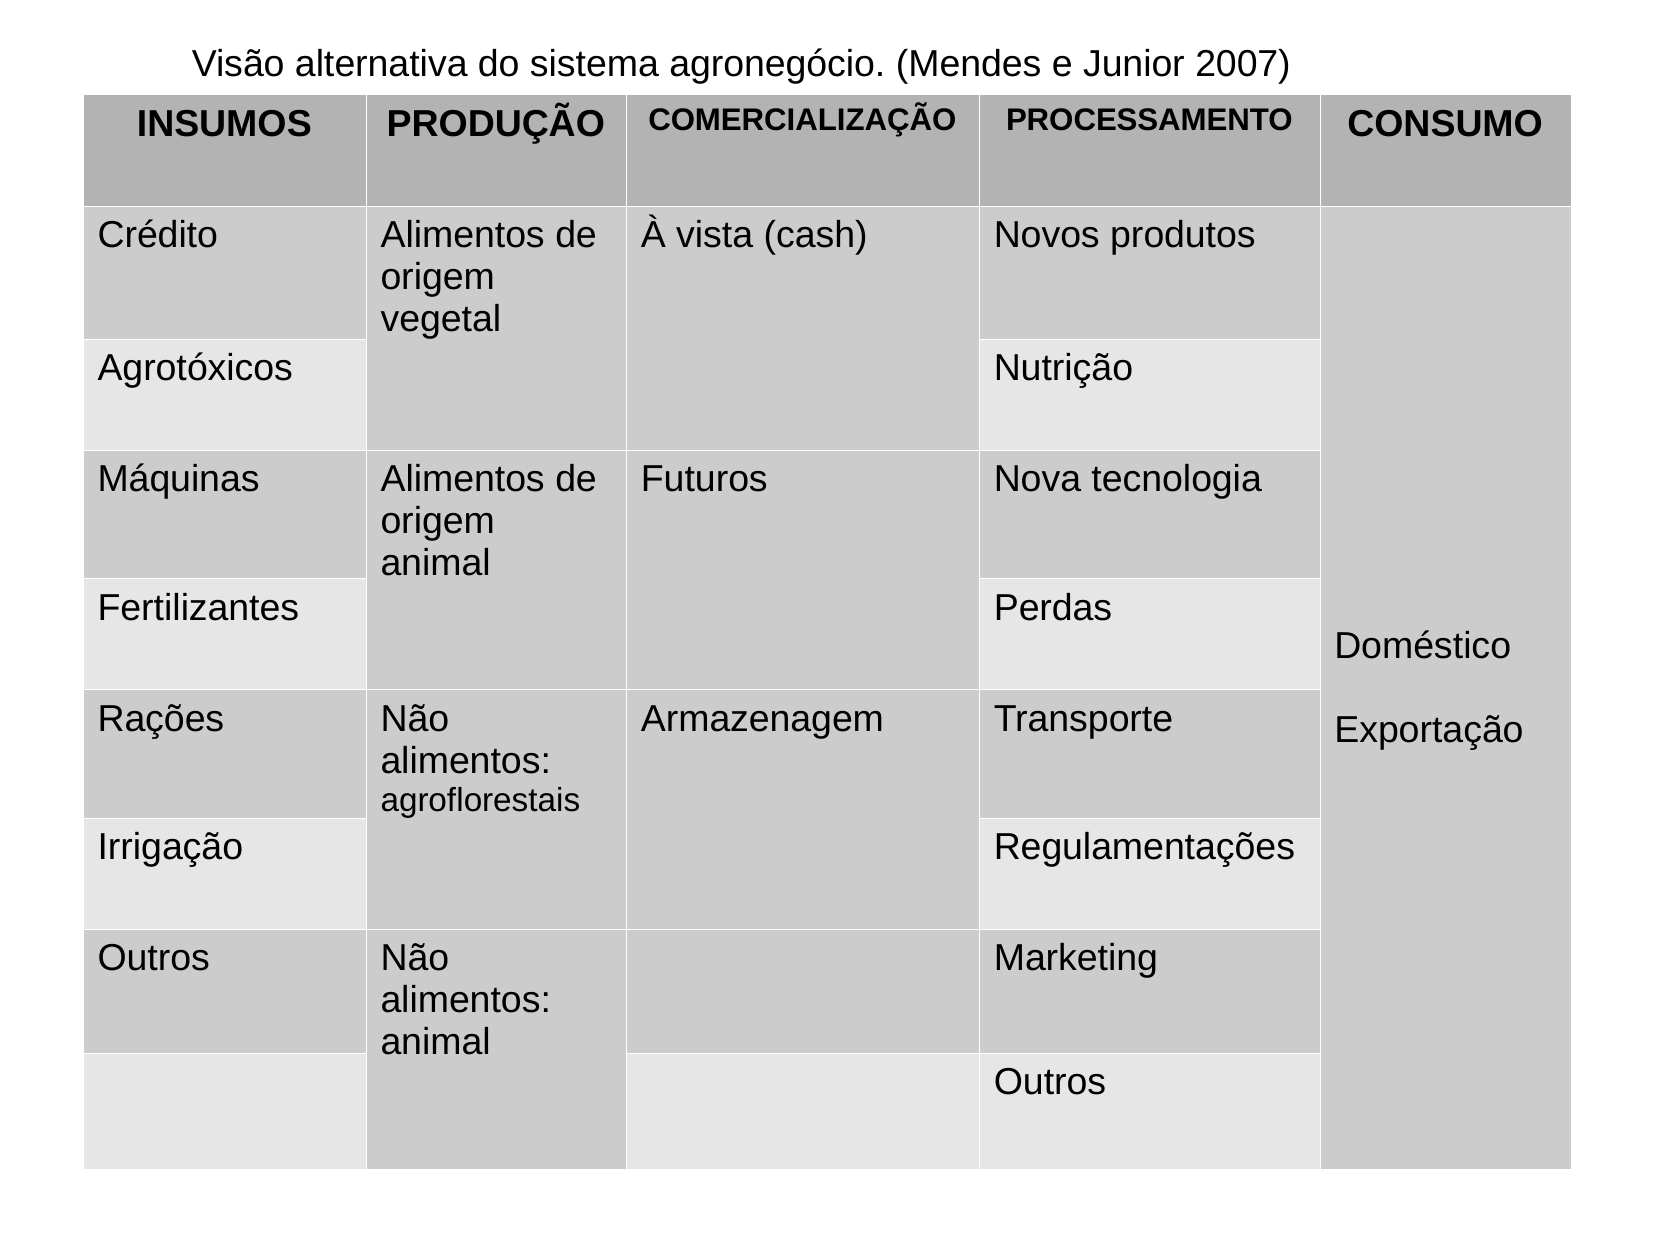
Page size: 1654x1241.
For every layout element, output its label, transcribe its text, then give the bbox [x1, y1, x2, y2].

table_header PROCESSAMENTO [980, 95, 1320, 206]
table_cell Alimentos de origem animal [367, 451, 626, 689]
table_cell Alimentos de origem vegetal [367, 207, 626, 450]
table_header PRODUÇÃO [367, 95, 626, 206]
table_cell À vista (cash) [627, 207, 979, 450]
table_cell Doméstico Exportação [1321, 207, 1571, 1169]
table_cell Crédito [84, 207, 366, 339]
table_cell Nova tecnologia [980, 451, 1320, 578]
table_cell Não alimentos: agroflorestais [367, 690, 626, 929]
table_cell [84, 1054, 366, 1169]
table_cell Armazenagem [627, 690, 979, 929]
table_cell Outros [980, 1054, 1320, 1169]
table_cell Máquinas [84, 451, 366, 578]
table_cell [627, 930, 979, 1053]
table_cell Fertilizantes [84, 579, 366, 689]
text_box Visão alternativa do sistema agronegócio. (Mendes e Junior 2007) [177, 35, 1477, 93]
table_cell Novos produtos [980, 207, 1320, 339]
table_cell Irrigação [84, 819, 366, 929]
table_cell Não alimentos: animal [367, 930, 626, 1169]
table_cell Rações [84, 690, 366, 818]
table_header INSUMOS [84, 95, 366, 206]
table_cell Agrotóxicos [84, 340, 366, 450]
table_cell Regulamentações [980, 819, 1320, 929]
table_header COMERCIALIZAÇÃO [627, 95, 979, 206]
table_header CONSUMO [1321, 95, 1571, 206]
table_cell Transporte [980, 690, 1320, 818]
table_cell [627, 1054, 979, 1169]
table_cell Outros [84, 930, 366, 1053]
table_cell Perdas [980, 579, 1320, 689]
table_cell Nutrição [980, 340, 1320, 450]
table_cell Futuros [627, 451, 979, 689]
table_cell Marketing [980, 930, 1320, 1053]
